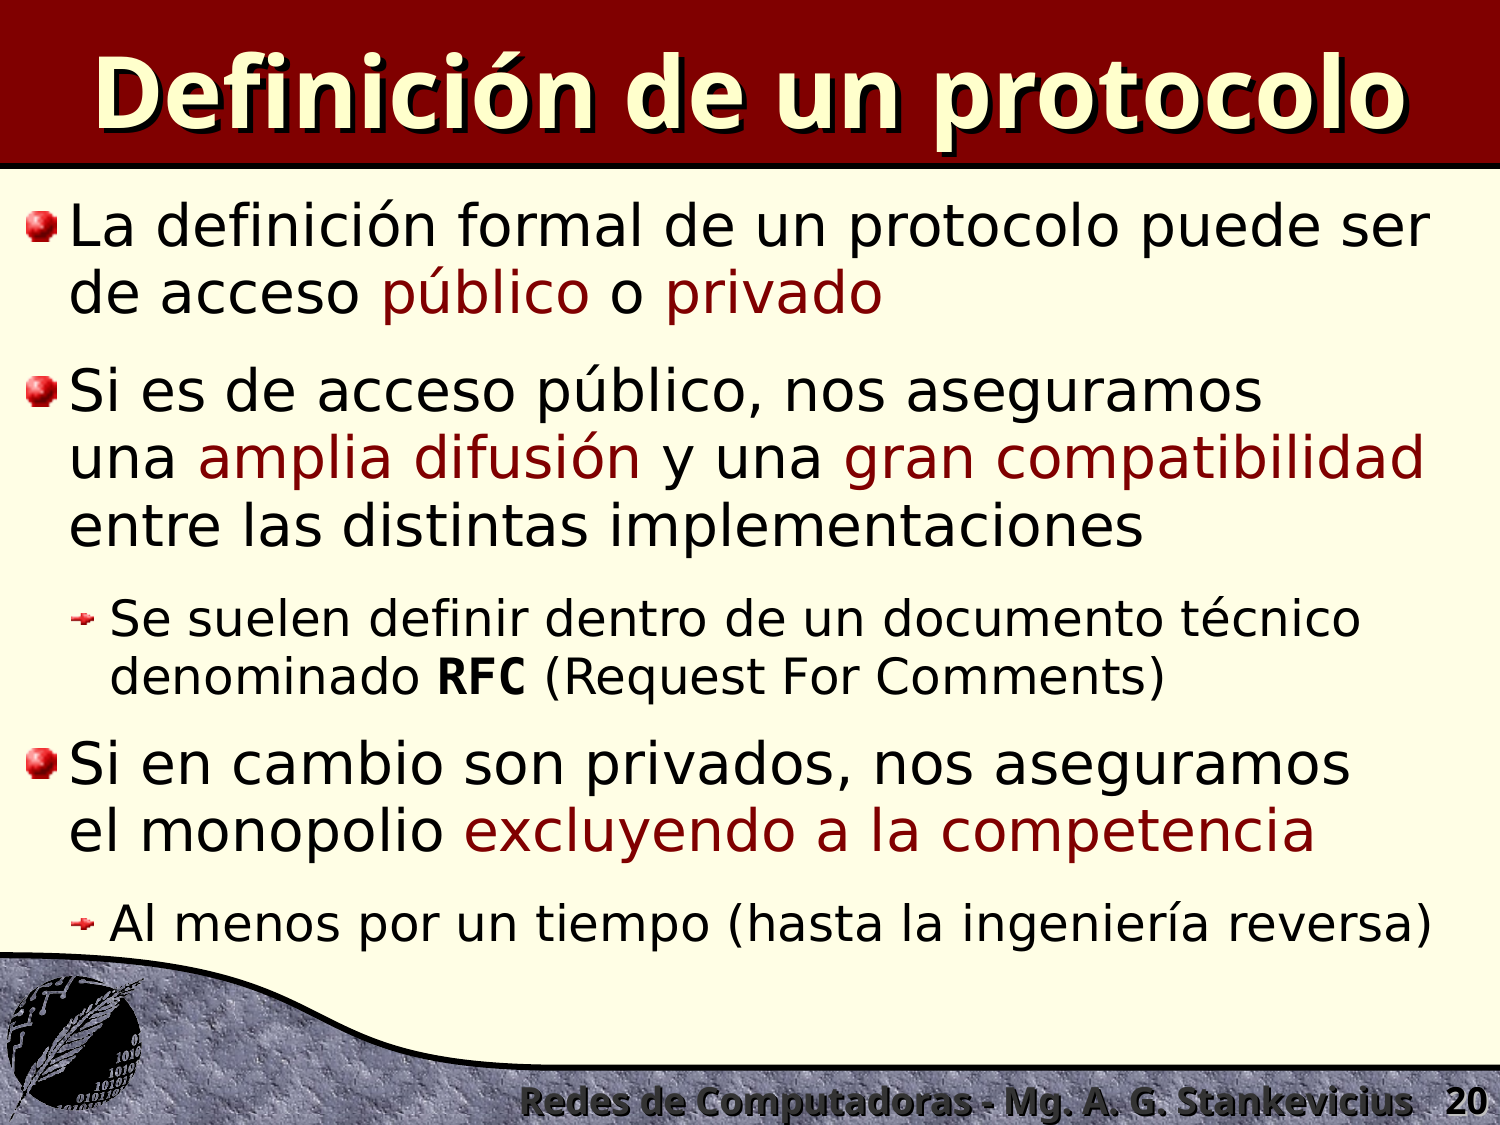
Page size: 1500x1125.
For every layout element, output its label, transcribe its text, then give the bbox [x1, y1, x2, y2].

list La definición formal de un protocolo puede ser de acceso público o privado Si es de acceso público, nos aseguramos una amplia difusión y una gran compatibilidad entre las distintas implementaciones Se suelen definir dentro de un documento técnico denominado RFC (Request For Comments) Si en cambio son privados, nos aseguramos el monopolio excluyendo a la competencia Al menos por un tiempo (hasta la ingeniería reversa) [11, 192, 1486, 954]
title Definición de un protocolo [15, 5, 1485, 160]
picture [1047, 1100, 1054, 1110]
picture [790, 1100, 795, 1110]
picture [0, 959, 1500, 1125]
